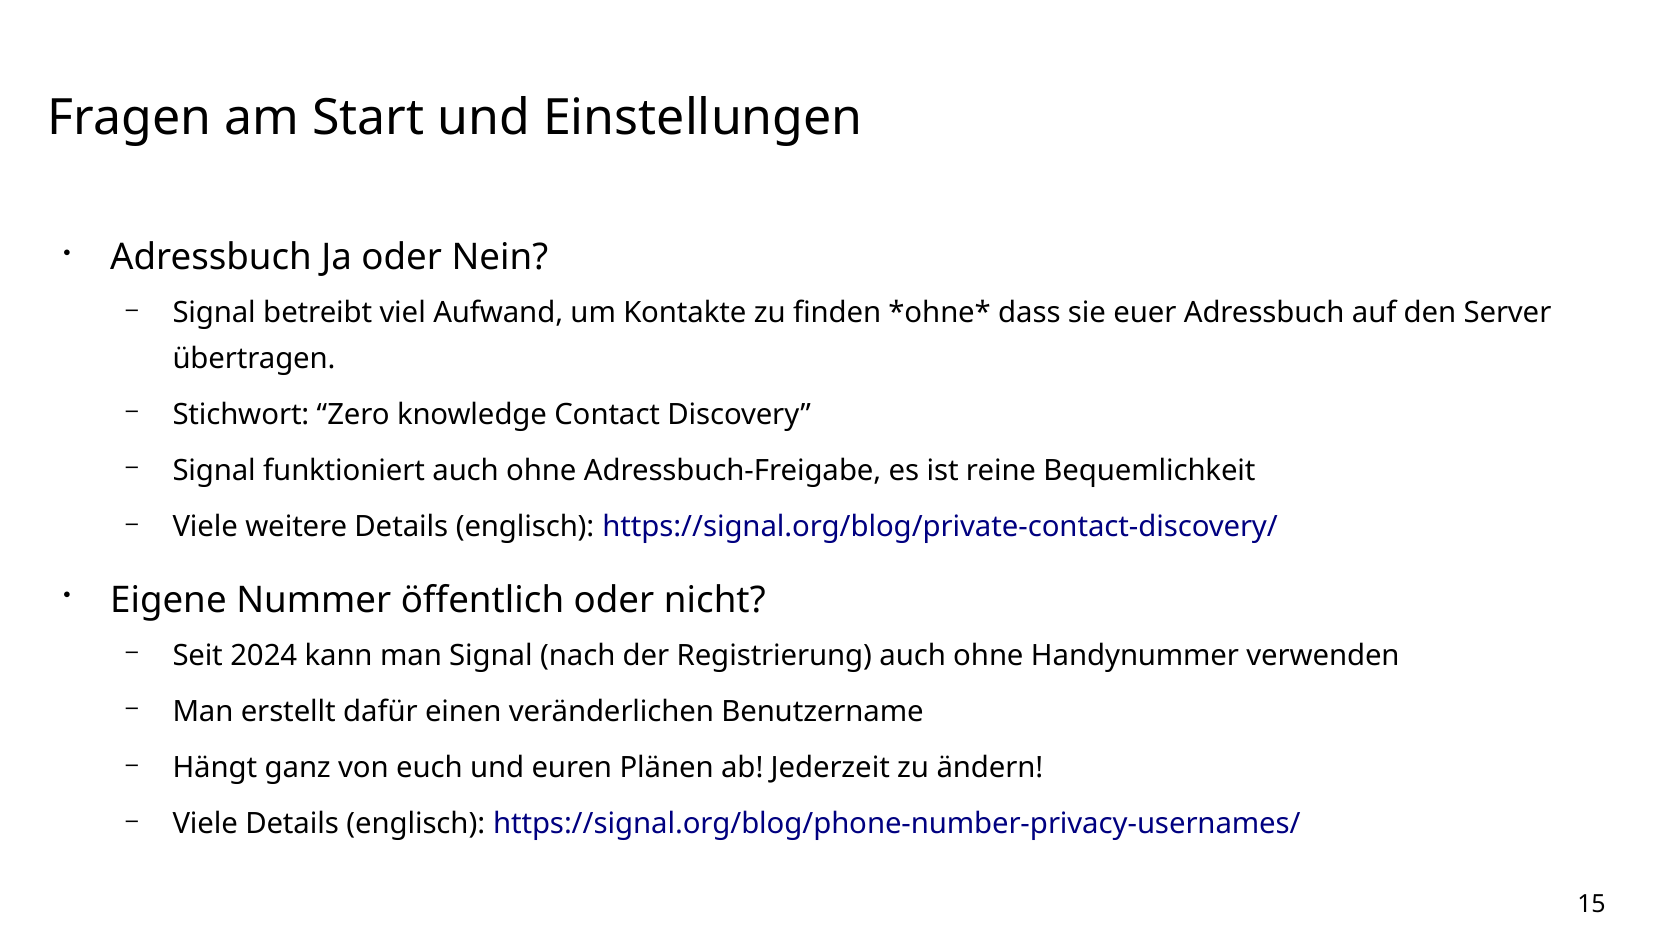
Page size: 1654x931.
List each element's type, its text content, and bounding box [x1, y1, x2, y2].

list Adressbuch Ja oder Nein? Signal betreibt viel Aufwand, um Kontakte zu finden *ohne* dass sie euer Adressbuch auf den Server übertragen. Stichwort: “Zero knowledge Contact Discovery” Signal funktioniert auch ohne Adressbuch-Freigabe, es ist reine Bequemlichkeit Viele weitere Details (englisch): https://signal.org/blog/private-contact-discovery/ Eigene Nummer öffentlich oder nicht? Seit 2024 kann man Signal (nach der Registrierung) auch ohne Handynummer verwenden Man erstellt dafür einen veränderlichen Benutzername Hängt ganz von euch und euren Plänen ab! Jederzeit zu ändern! Viele Details (englisch): https://signal.org/blog/phone-number-privacy-usernames/ [47, 217, 1606, 848]
title Fragen am Start und Einstellungen [47, 37, 1606, 193]
